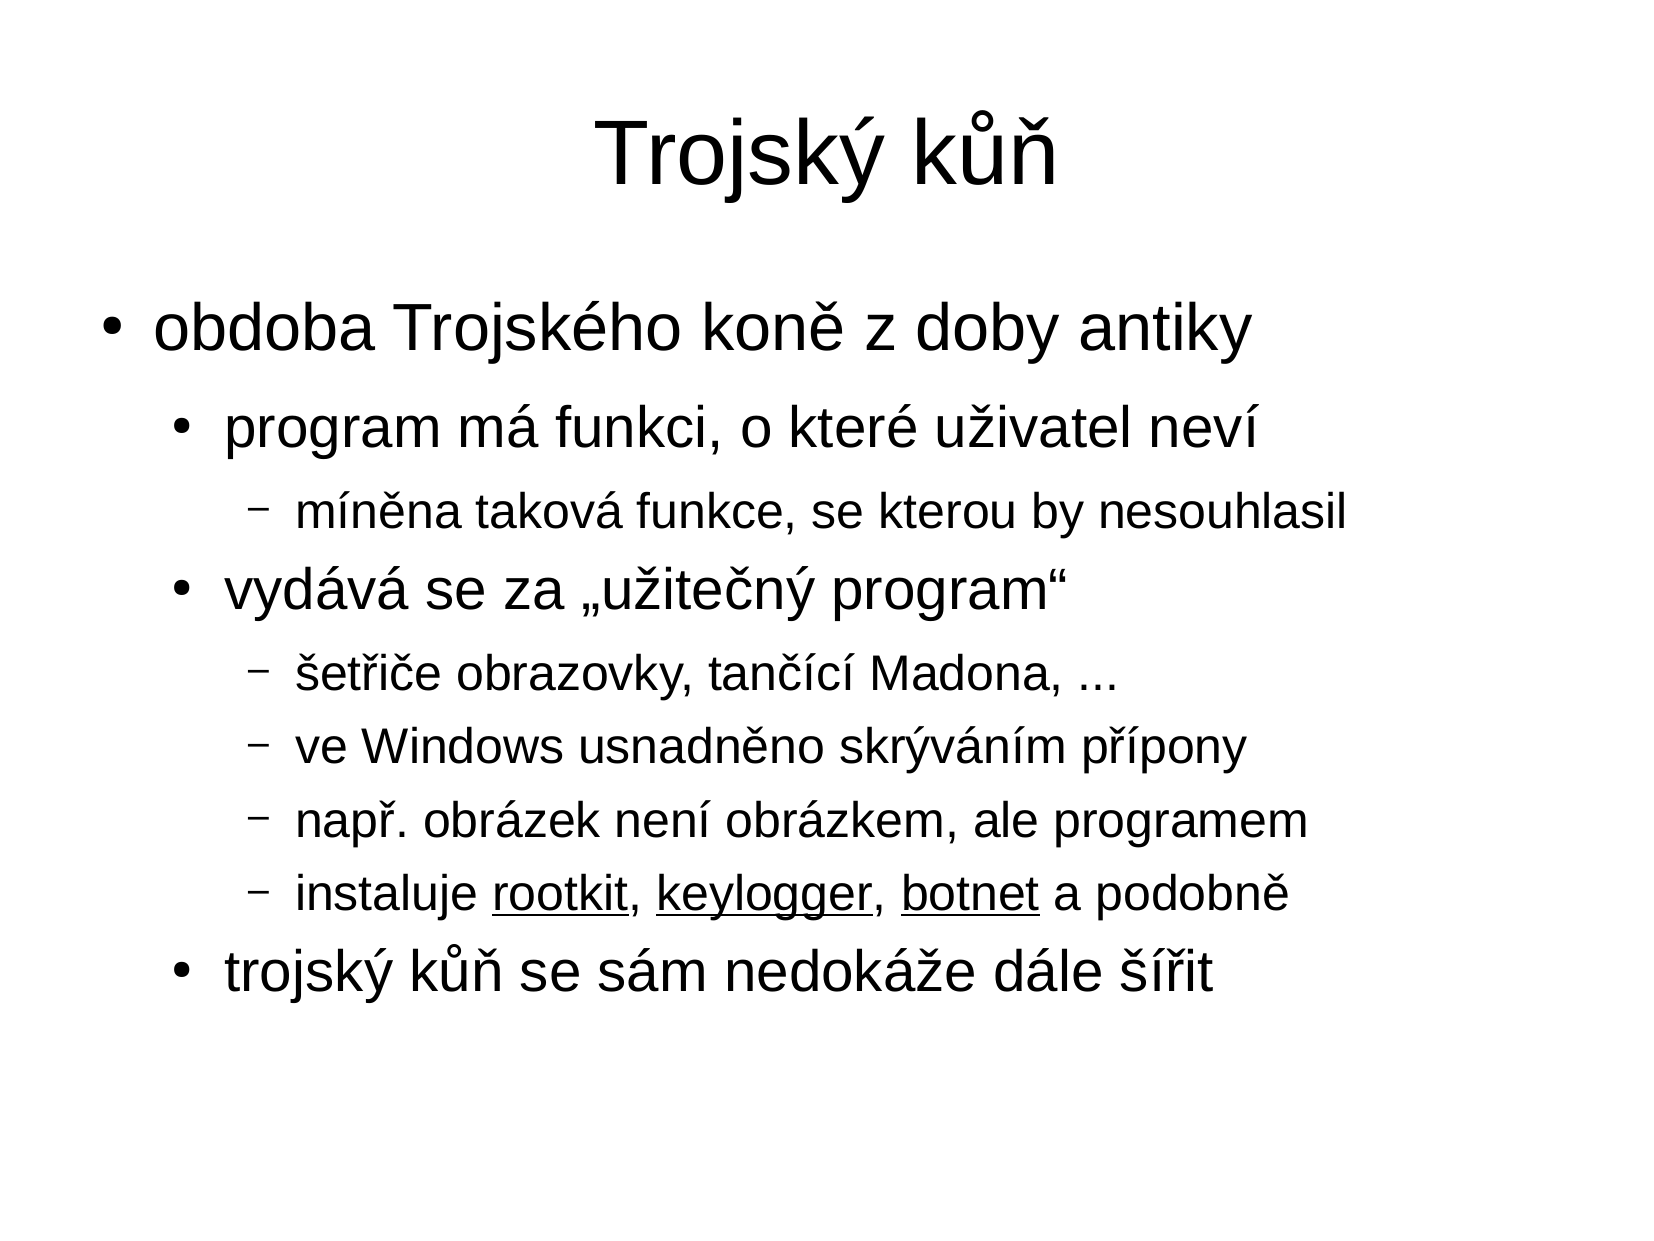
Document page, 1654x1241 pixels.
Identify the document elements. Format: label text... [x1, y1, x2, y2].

title Trojský kůň [82, 49, 1571, 257]
list obdoba Trojského koně z doby antiky program má funkci, o které uživatel neví míněna taková funkce, se kterou by nesouhlasil vydává se za „užitečný program“ šetřiče obrazovky, tančící Madona, ... ve Windows usnadněno skrýváním přípony např. obrázek není obrázkem, ale programem instaluje rootkit, keylogger, botnet a podobně trojský kůň se sám nedokáže dále šířit [82, 290, 1571, 1109]
